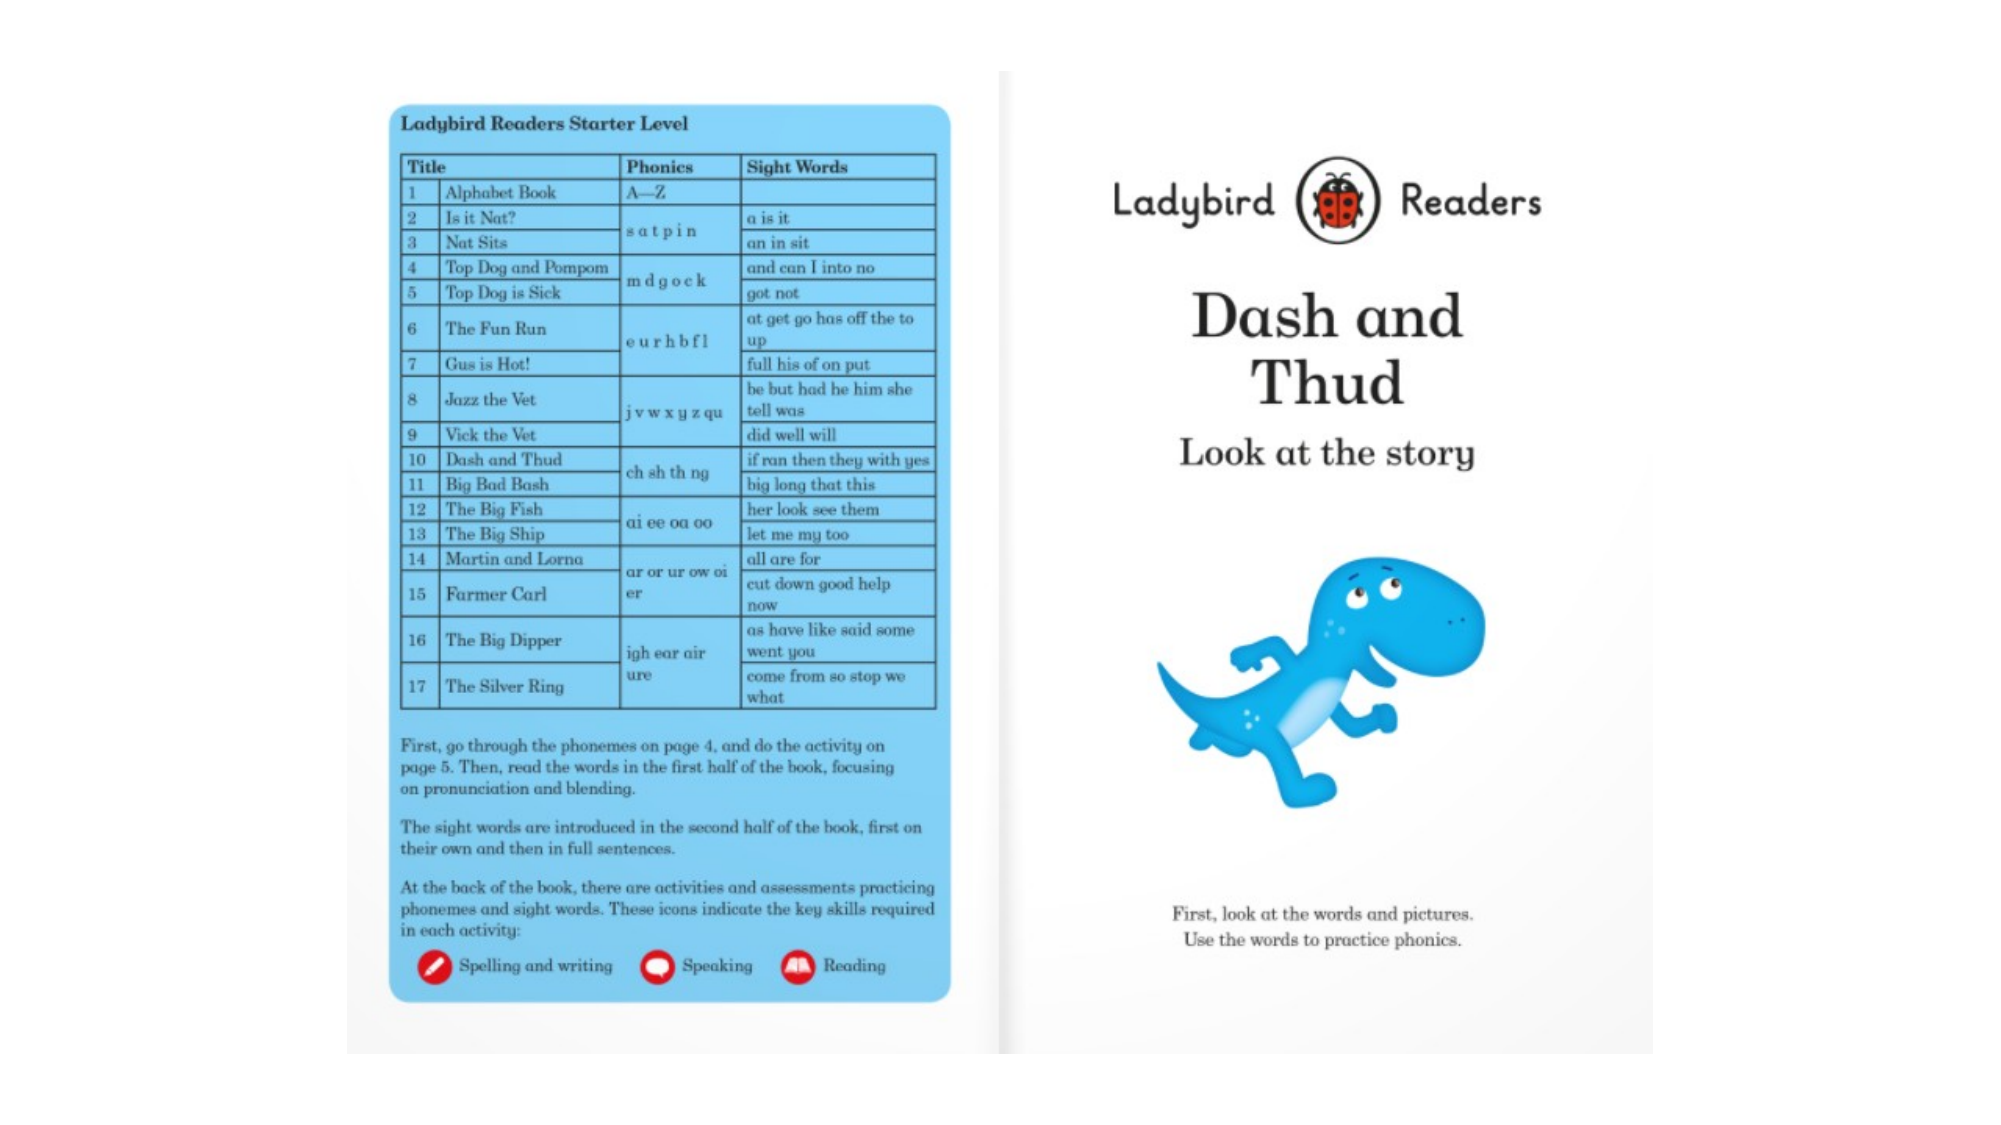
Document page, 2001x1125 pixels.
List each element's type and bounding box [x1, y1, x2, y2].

picture [347, 71, 1653, 1054]
